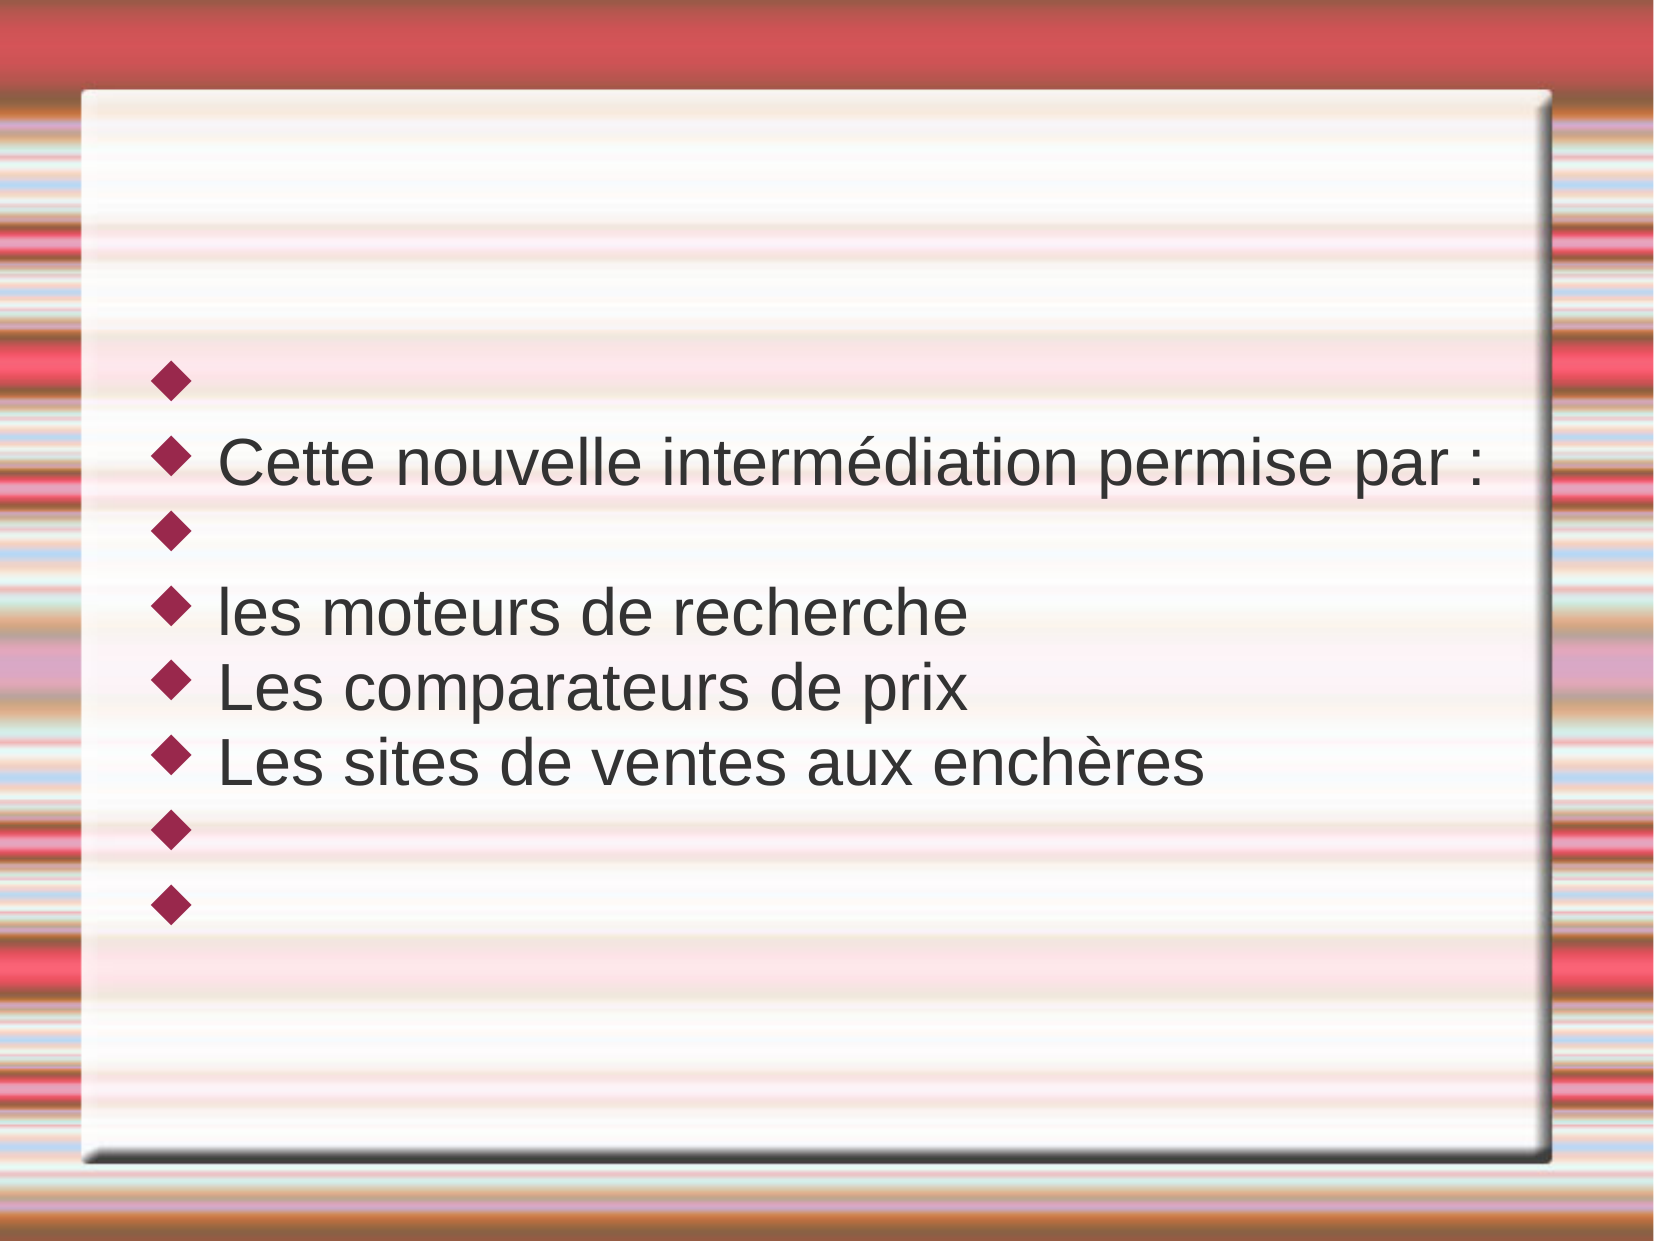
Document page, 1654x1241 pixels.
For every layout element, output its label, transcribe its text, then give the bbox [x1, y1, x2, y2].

list Cette nouvelle intermédiation permise par : les moteurs de recherche Les comparateurs de prix Les sites de ventes aux enchères [134, 350, 1516, 1170]
picture [0, 0, 1654, 1241]
